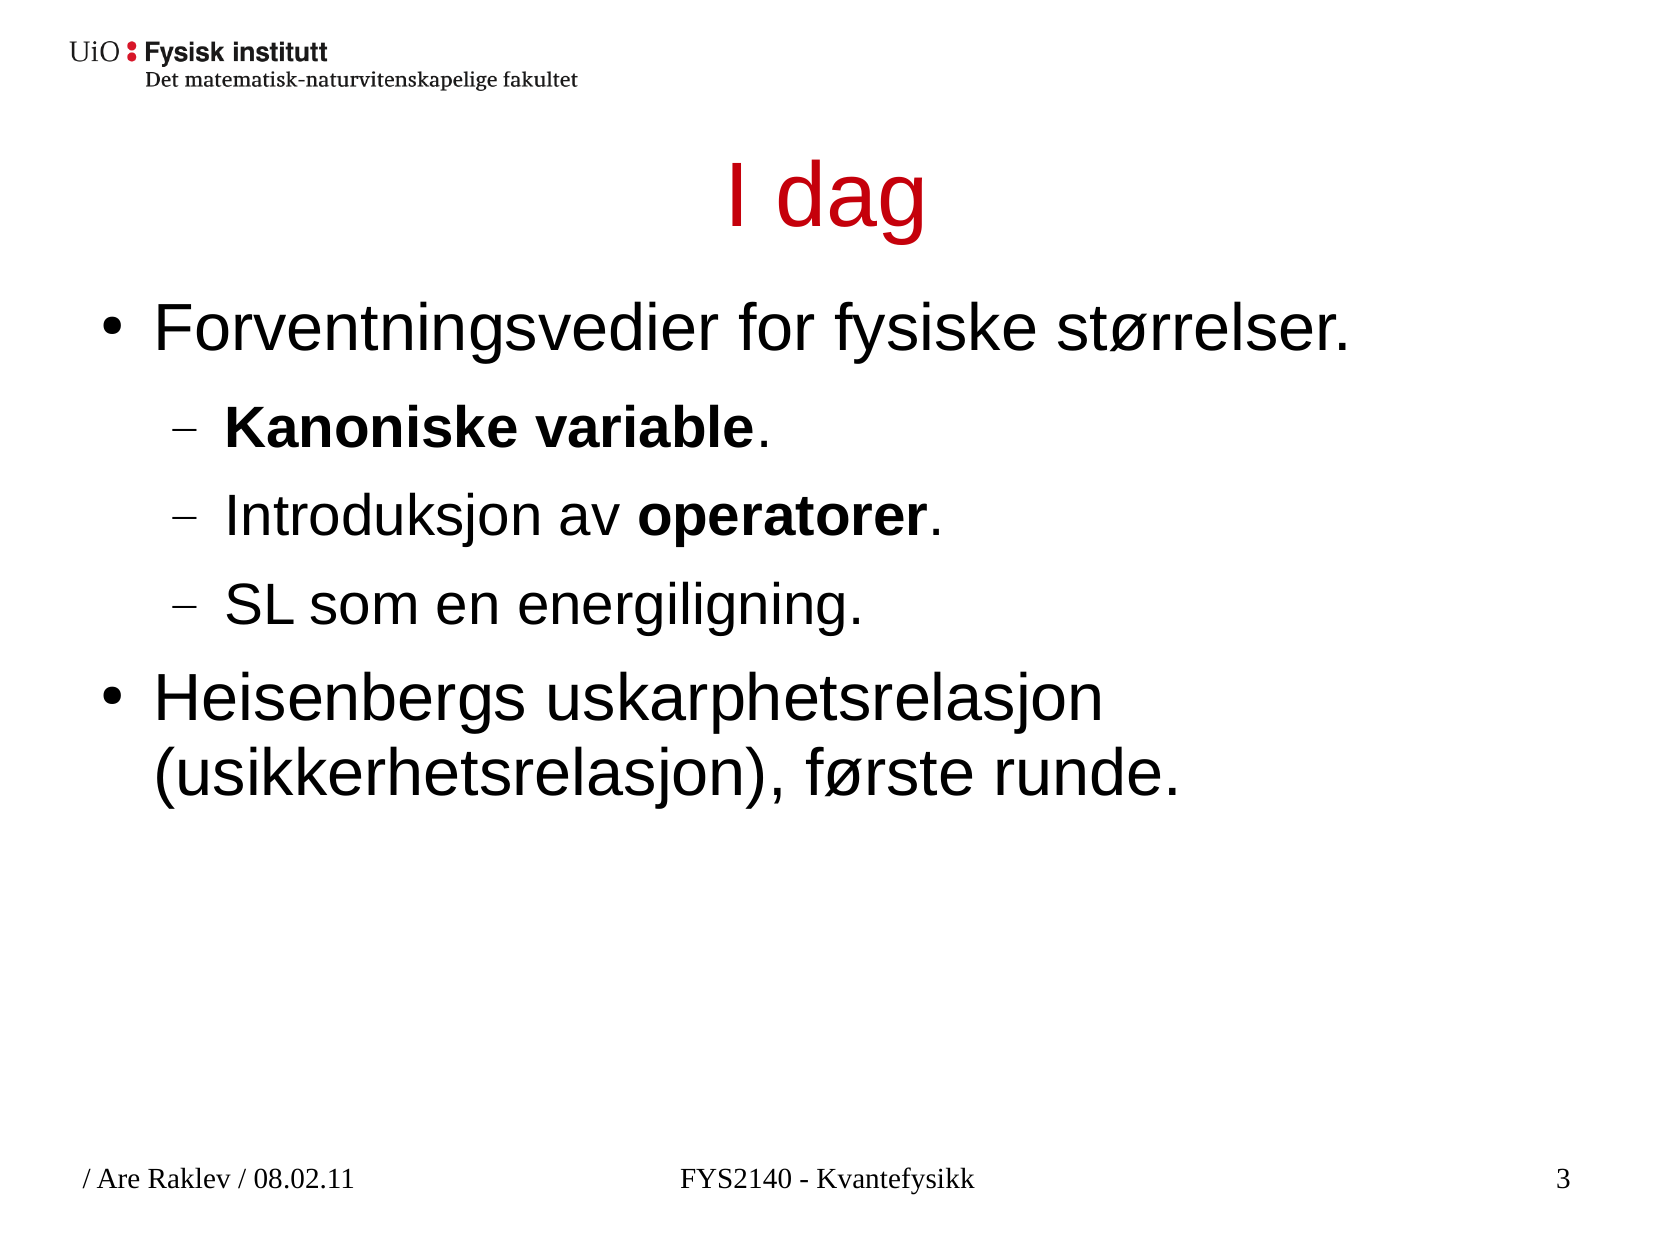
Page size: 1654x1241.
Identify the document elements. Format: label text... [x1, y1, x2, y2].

picture [68, 37, 581, 93]
title I dag [82, 90, 1571, 290]
list Forventningsvedier for fysiske størrelser. Kanoniske variable. Introduksjon av operatorer. SL som en energiligning. Heisenbergs uskarphetsrelasjon (usikkerhetsrelasjon), første runde. [82, 290, 1613, 1094]
